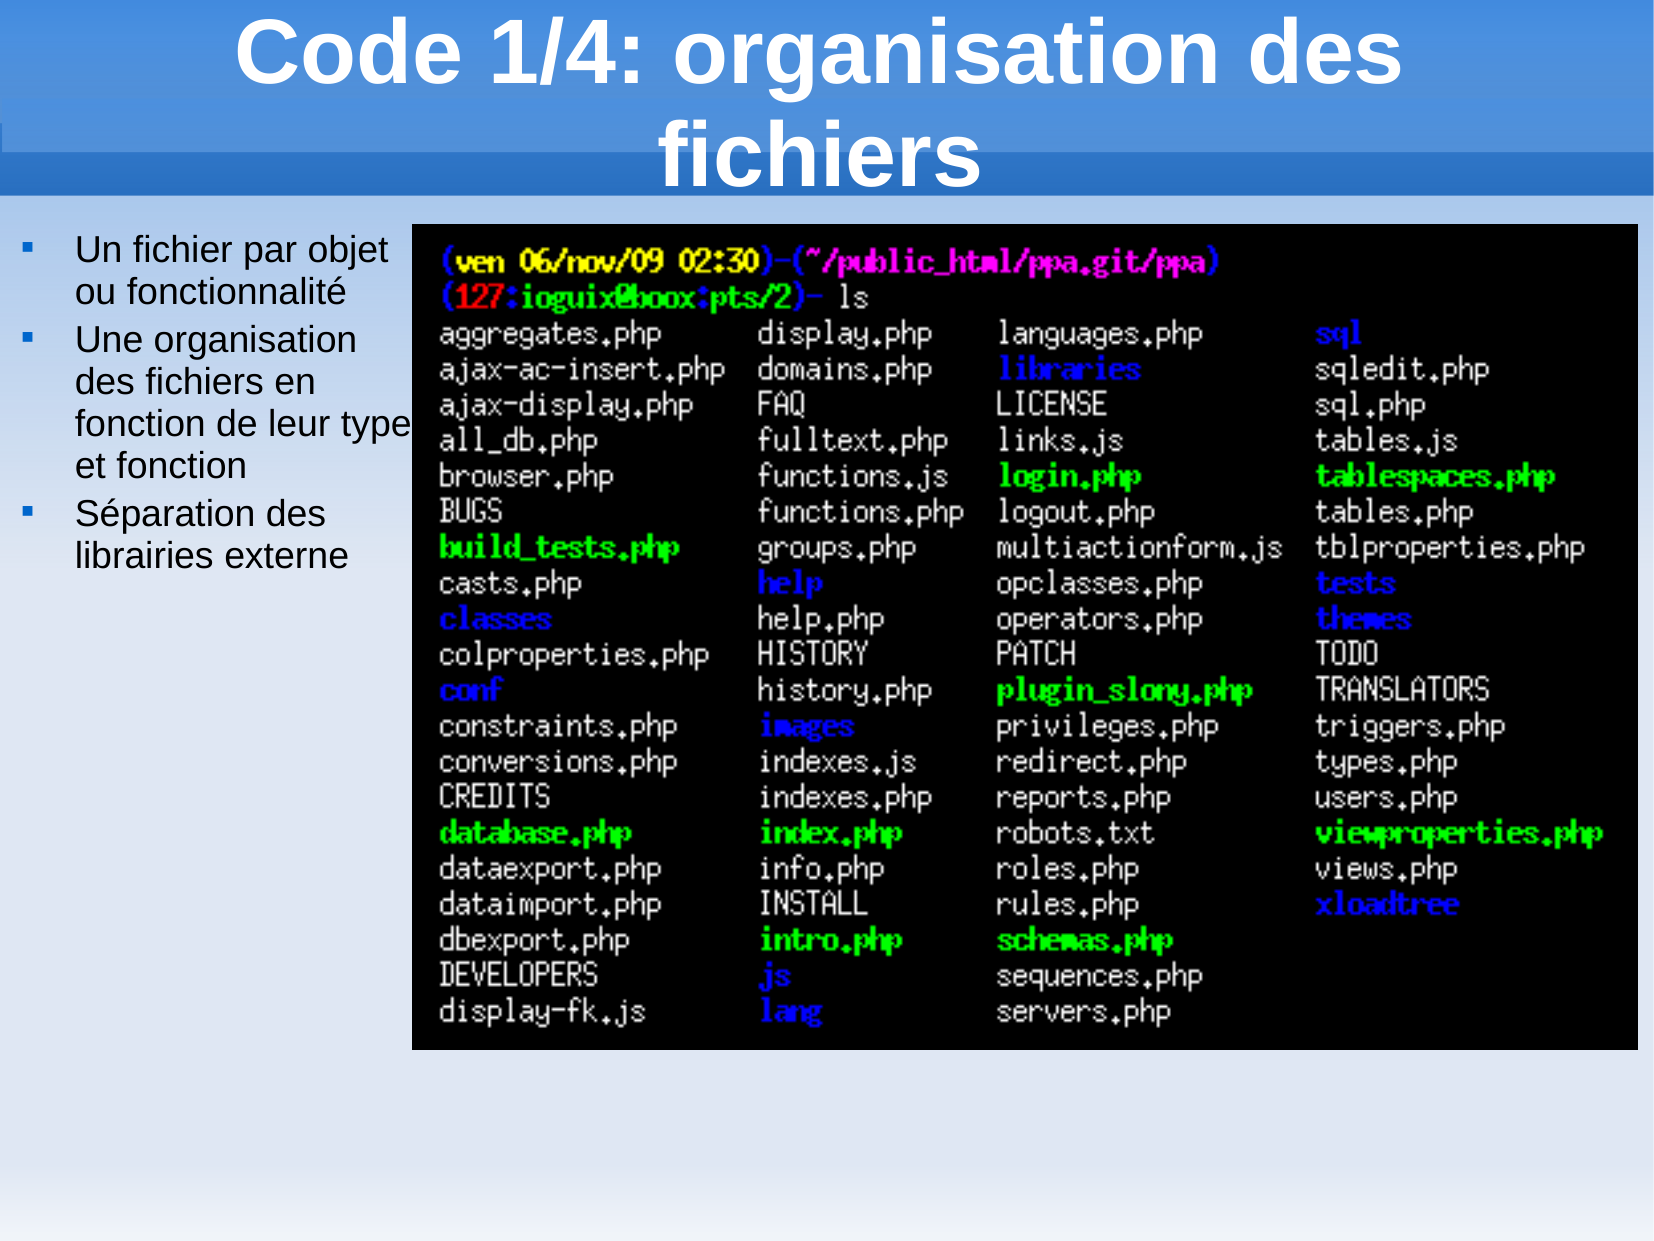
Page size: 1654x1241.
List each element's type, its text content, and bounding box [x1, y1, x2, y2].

picture [0, 0, 1654, 1241]
list Un fichier par objet ou fonctionnalité Une organisation des fichiers en fonction de leur type et fonction Séparation des librairies externe [4, 228, 413, 1033]
title Code 1/4: organisation des fichiers [76, 0, 1565, 222]
